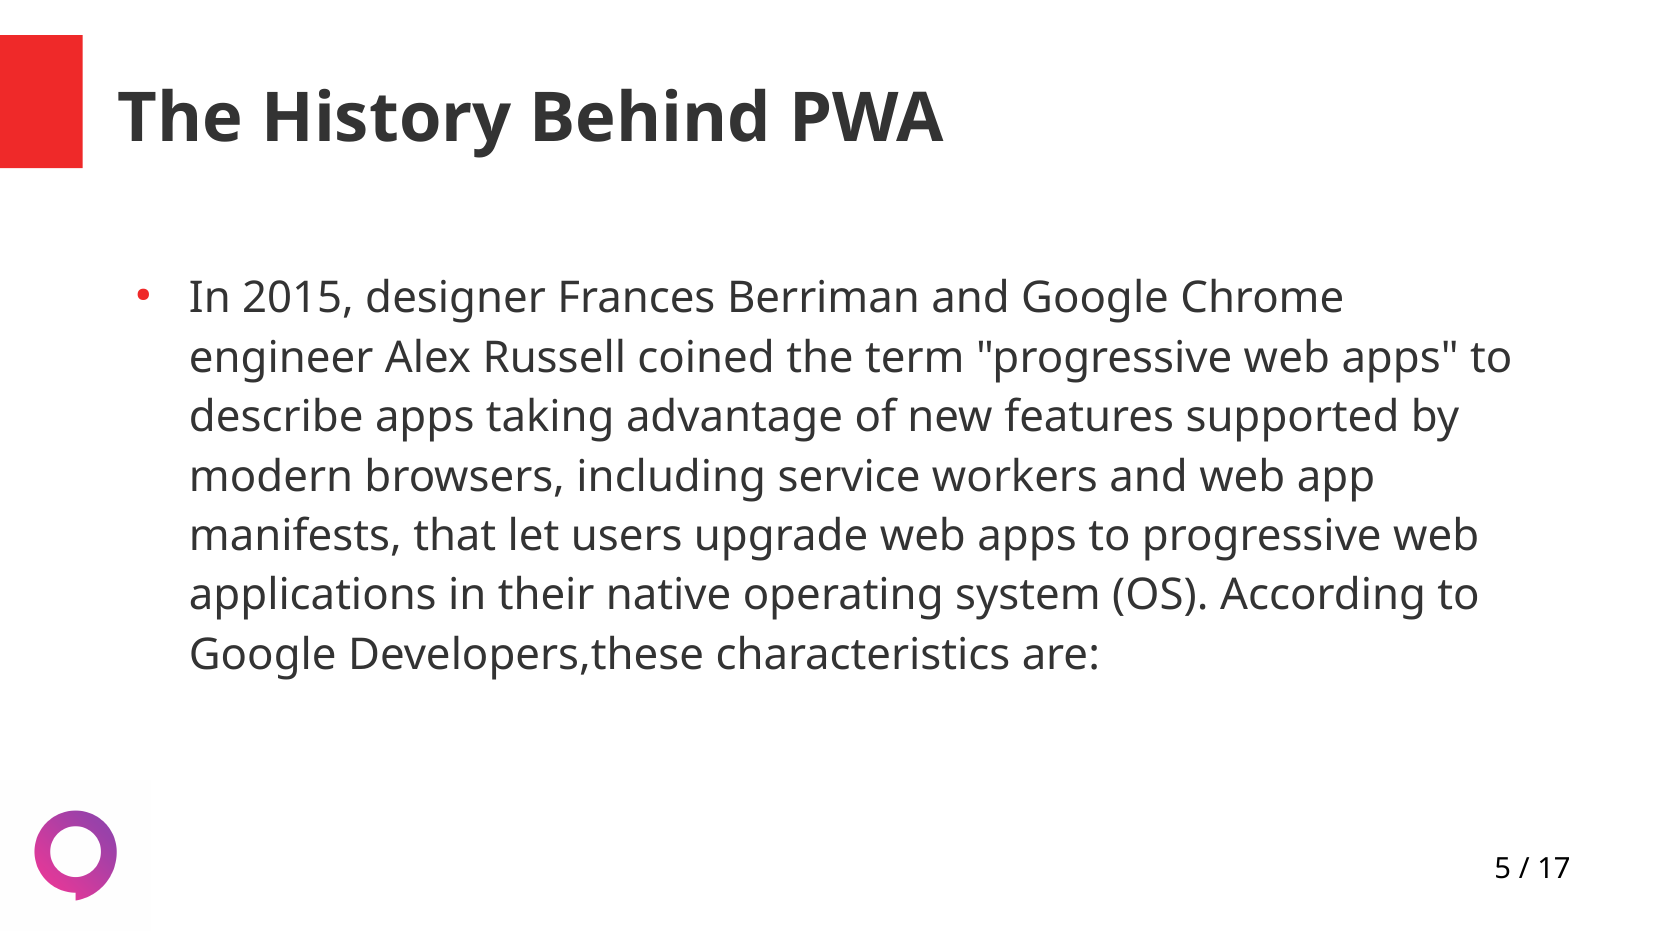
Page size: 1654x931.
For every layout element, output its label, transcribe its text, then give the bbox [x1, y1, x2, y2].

title The History Behind PWA [117, 36, 1571, 193]
picture [0, 780, 151, 931]
list In 2015, designer Frances Berriman and Google Chrome engineer Alex Russell coined the term "progressive web apps" to describe apps taking advantage of new features supported by modern browsers, including service workers and web app manifests, that let users upgrade web apps to progressive web applications in their native operating system (OS). According to Google Developers,these characteristics are: [117, 265, 1536, 806]
